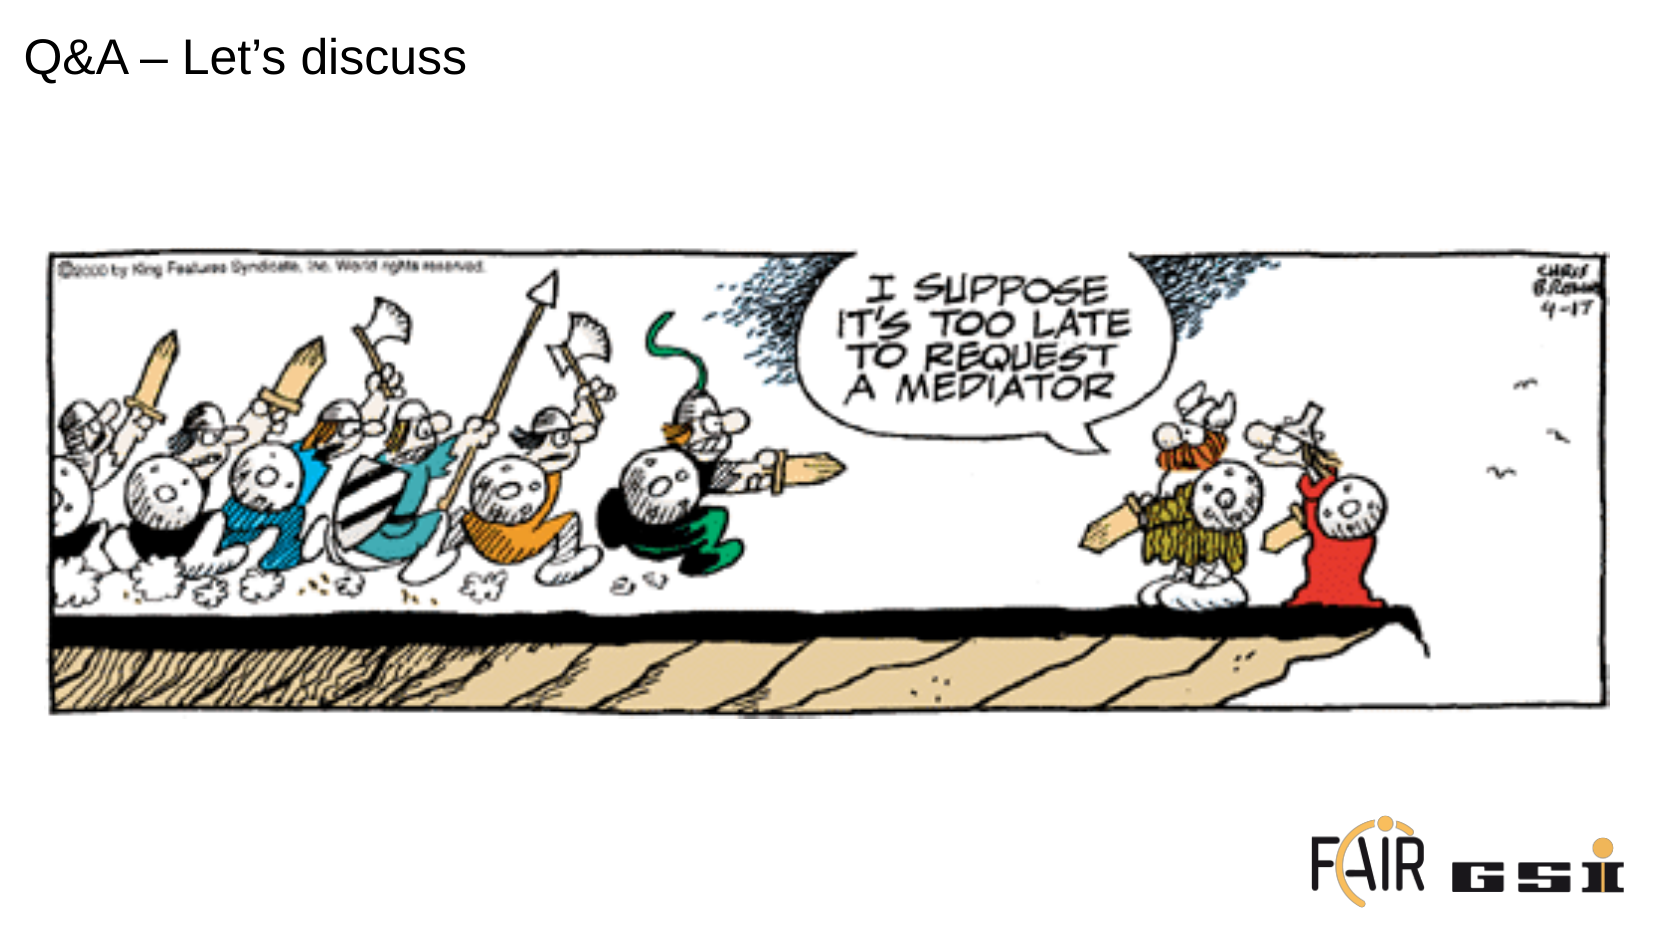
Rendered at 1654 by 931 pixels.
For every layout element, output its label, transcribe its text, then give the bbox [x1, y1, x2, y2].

picture [1451, 836, 1626, 895]
title Q&A – Let’s discuss [23, 29, 1638, 119]
picture [44, 247, 1610, 719]
picture [1311, 814, 1426, 910]
